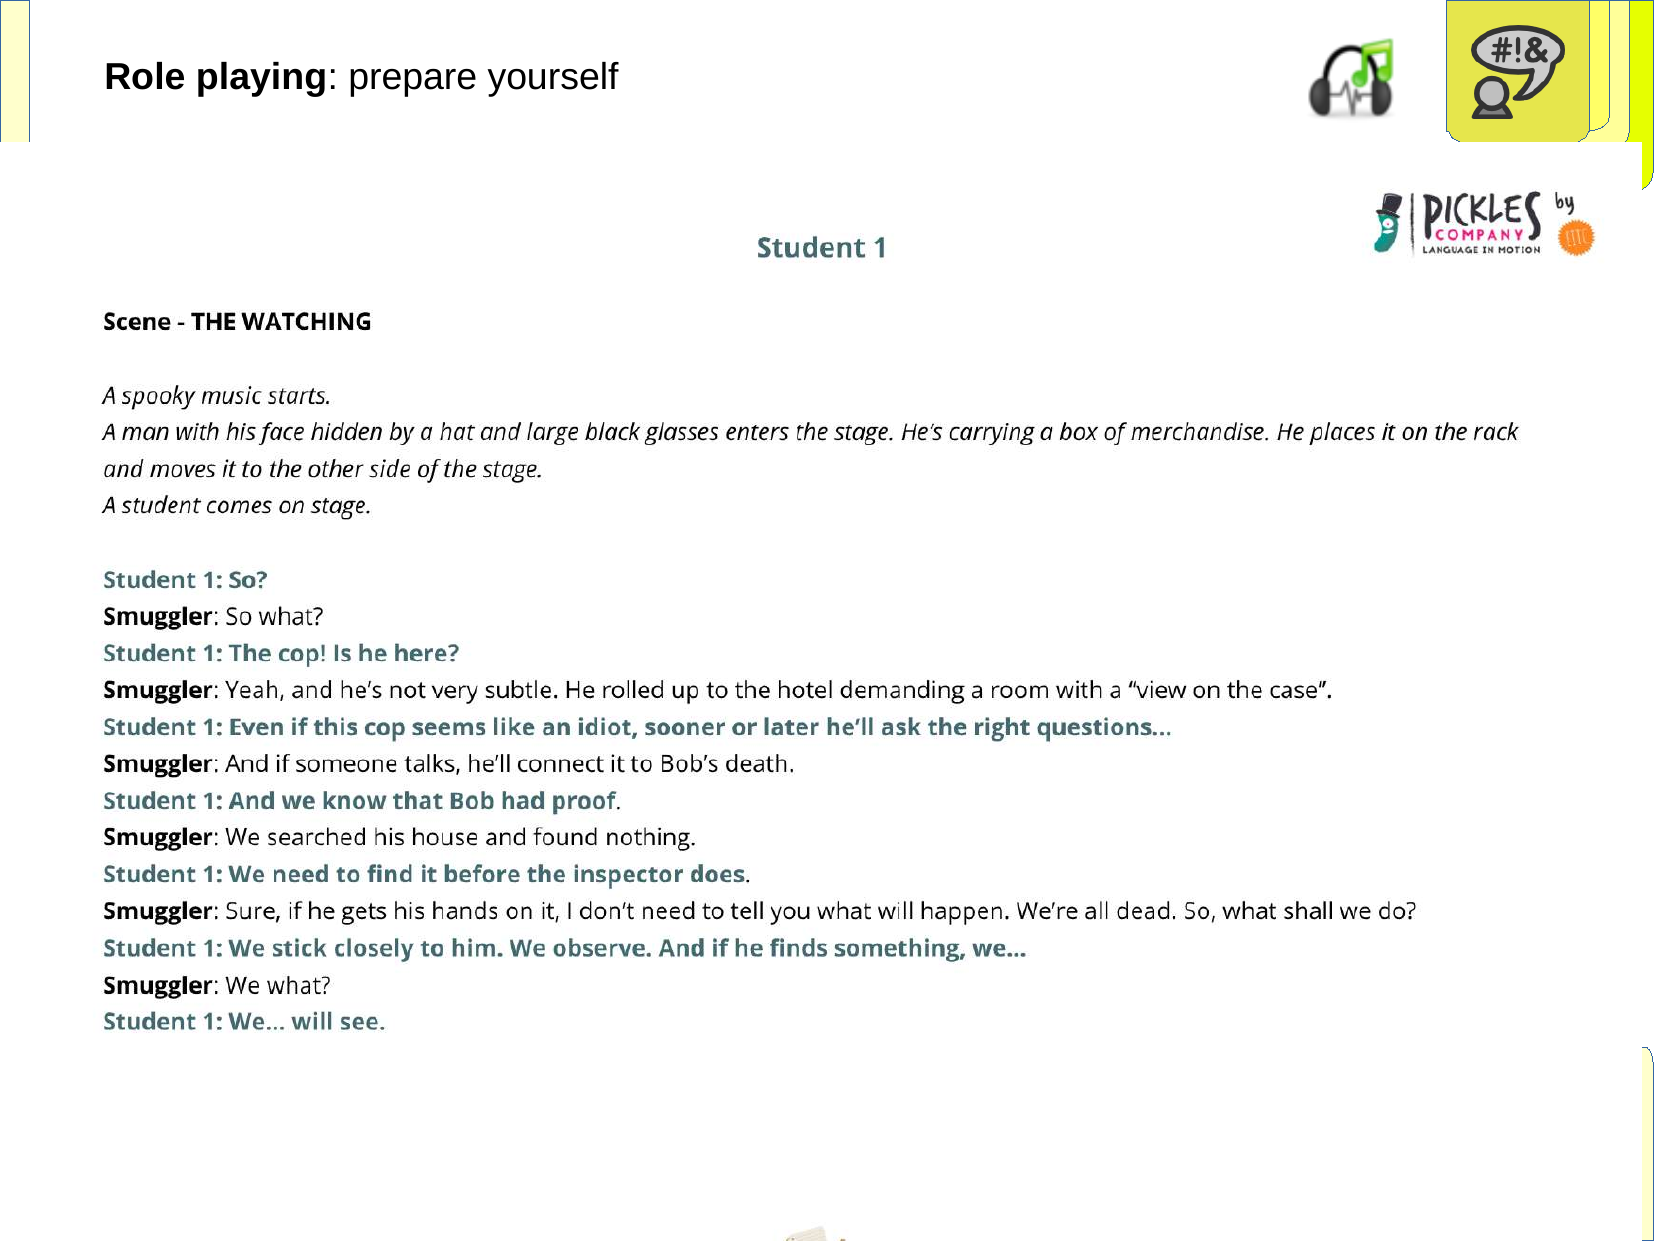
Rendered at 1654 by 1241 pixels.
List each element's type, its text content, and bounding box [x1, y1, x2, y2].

text_box Role playing: prepare yourself [89, 47, 634, 105]
picture [0, 142, 1642, 1241]
picture [1471, 25, 1565, 119]
picture [1305, 29, 1400, 124]
